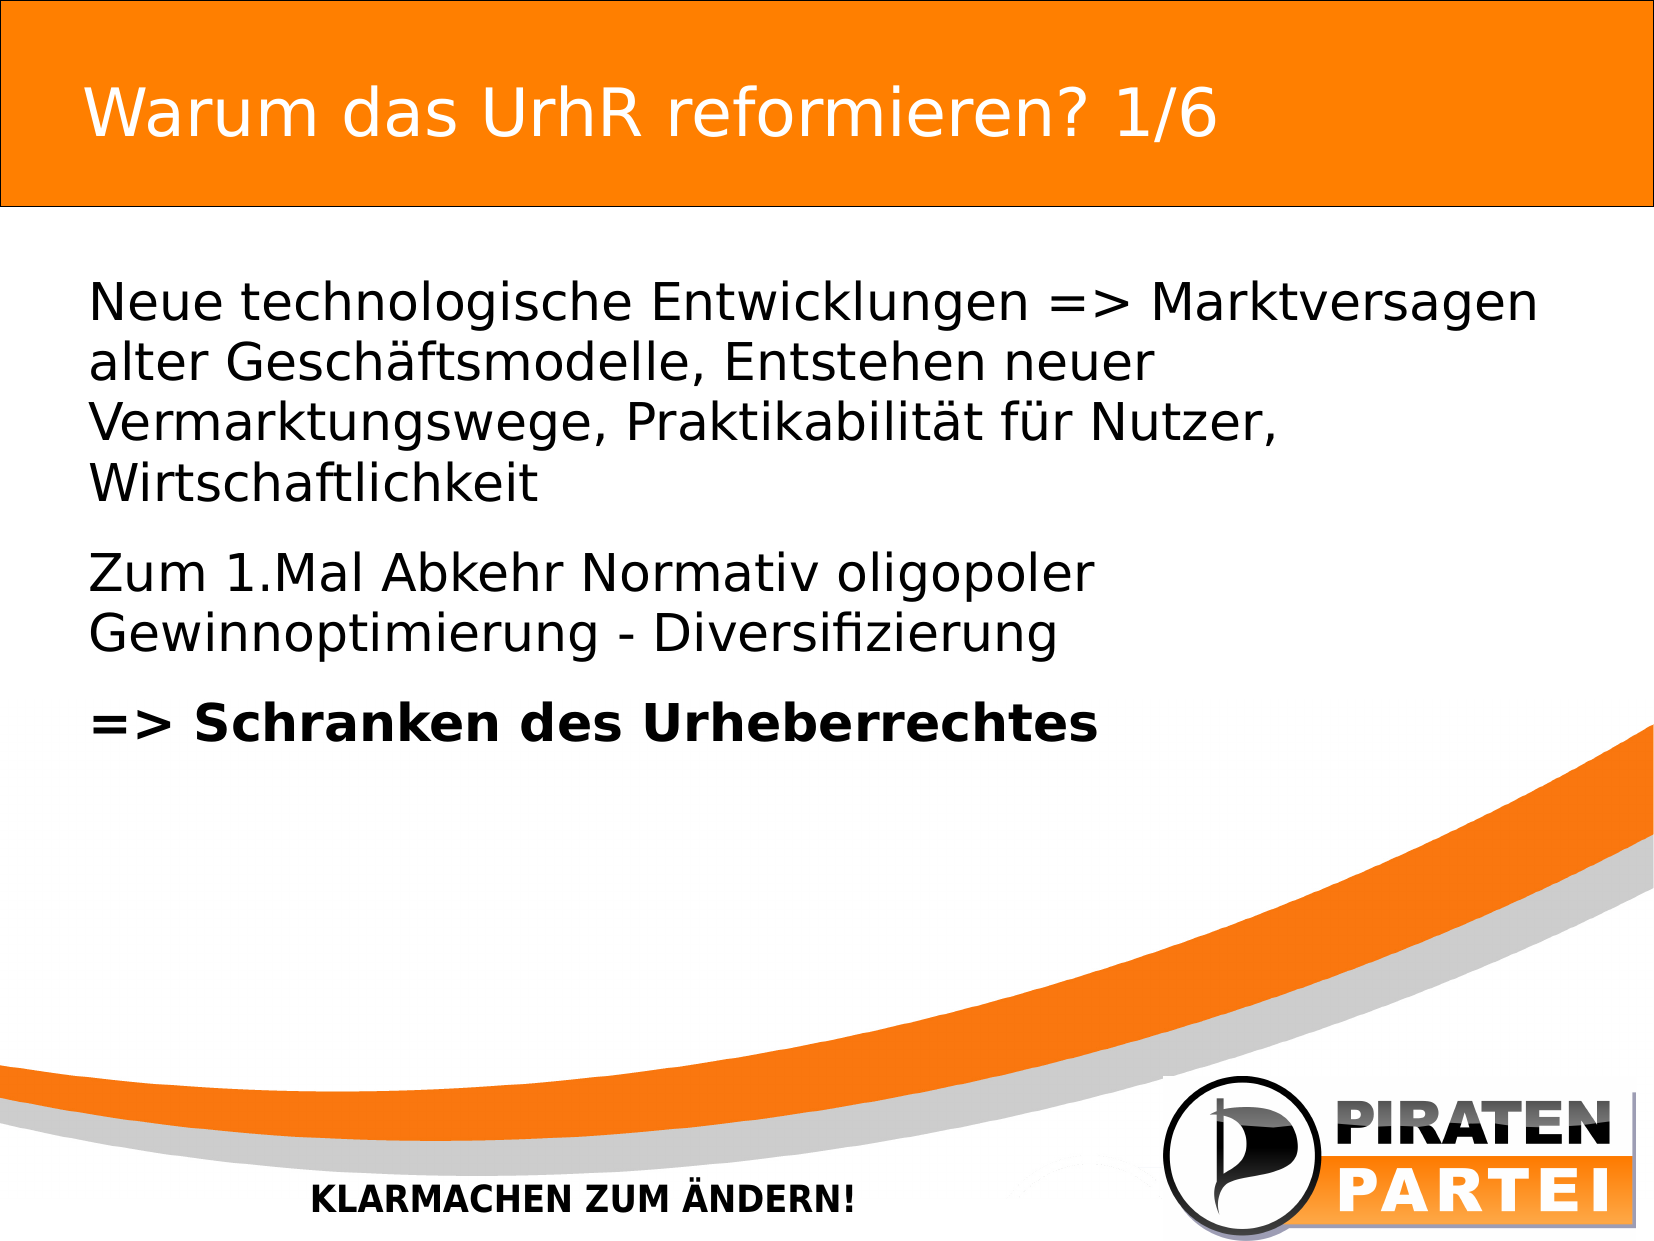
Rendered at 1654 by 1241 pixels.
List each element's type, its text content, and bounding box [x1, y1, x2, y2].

picture [392, 1190, 399, 1197]
list Neue technologische Entwicklungen => Marktversagen alter Geschäftsmodelle, Entstehen neuer Vermarktungswege, Praktikabilität für Nutzer, Wirtschaftlichkeit Zum 1.Mal Abkehr Normativ oligopoler Gewinnoptimierung - Diversifizierung => Schranken des Urheberrechtes [70, 253, 1559, 1179]
picture [0, 699, 1654, 1241]
title Warum das UrhR reformieren? 1/6 [82, 56, 1571, 170]
picture [745, 1190, 756, 1199]
picture [796, 1190, 803, 1197]
